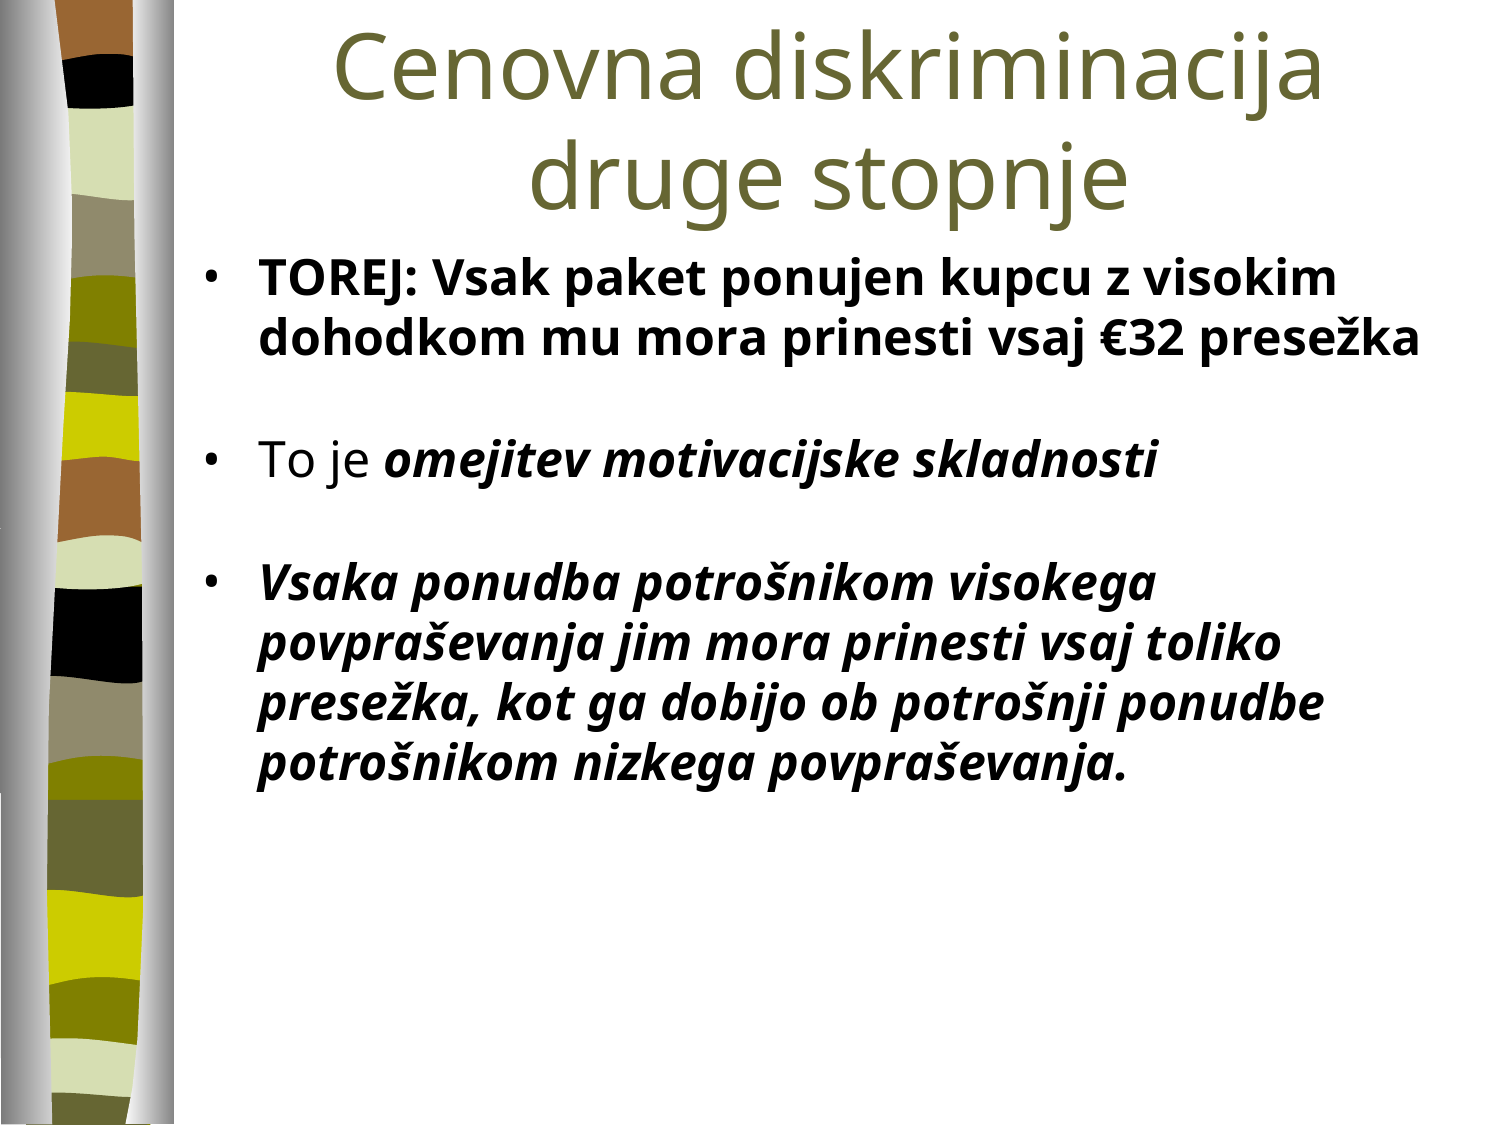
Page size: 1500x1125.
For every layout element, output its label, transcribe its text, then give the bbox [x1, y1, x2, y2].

text_box TOREJ: Vsak paket ponujen kupcu z visokim dohodkom mu mora prinesti vsaj €32 presežka To je omejitev motivacijske skladnosti Vsaka ponudba potrošnikom visokega povpraševanja jim mora prinesti vsaj toliko presežka, kot ga dobijo ob potrošnji ponudbe potrošnikom nizkega povpraševanja. [187, 237, 1476, 1051]
title Cenovna diskriminacija druge stopnje [192, 0, 1468, 236]
